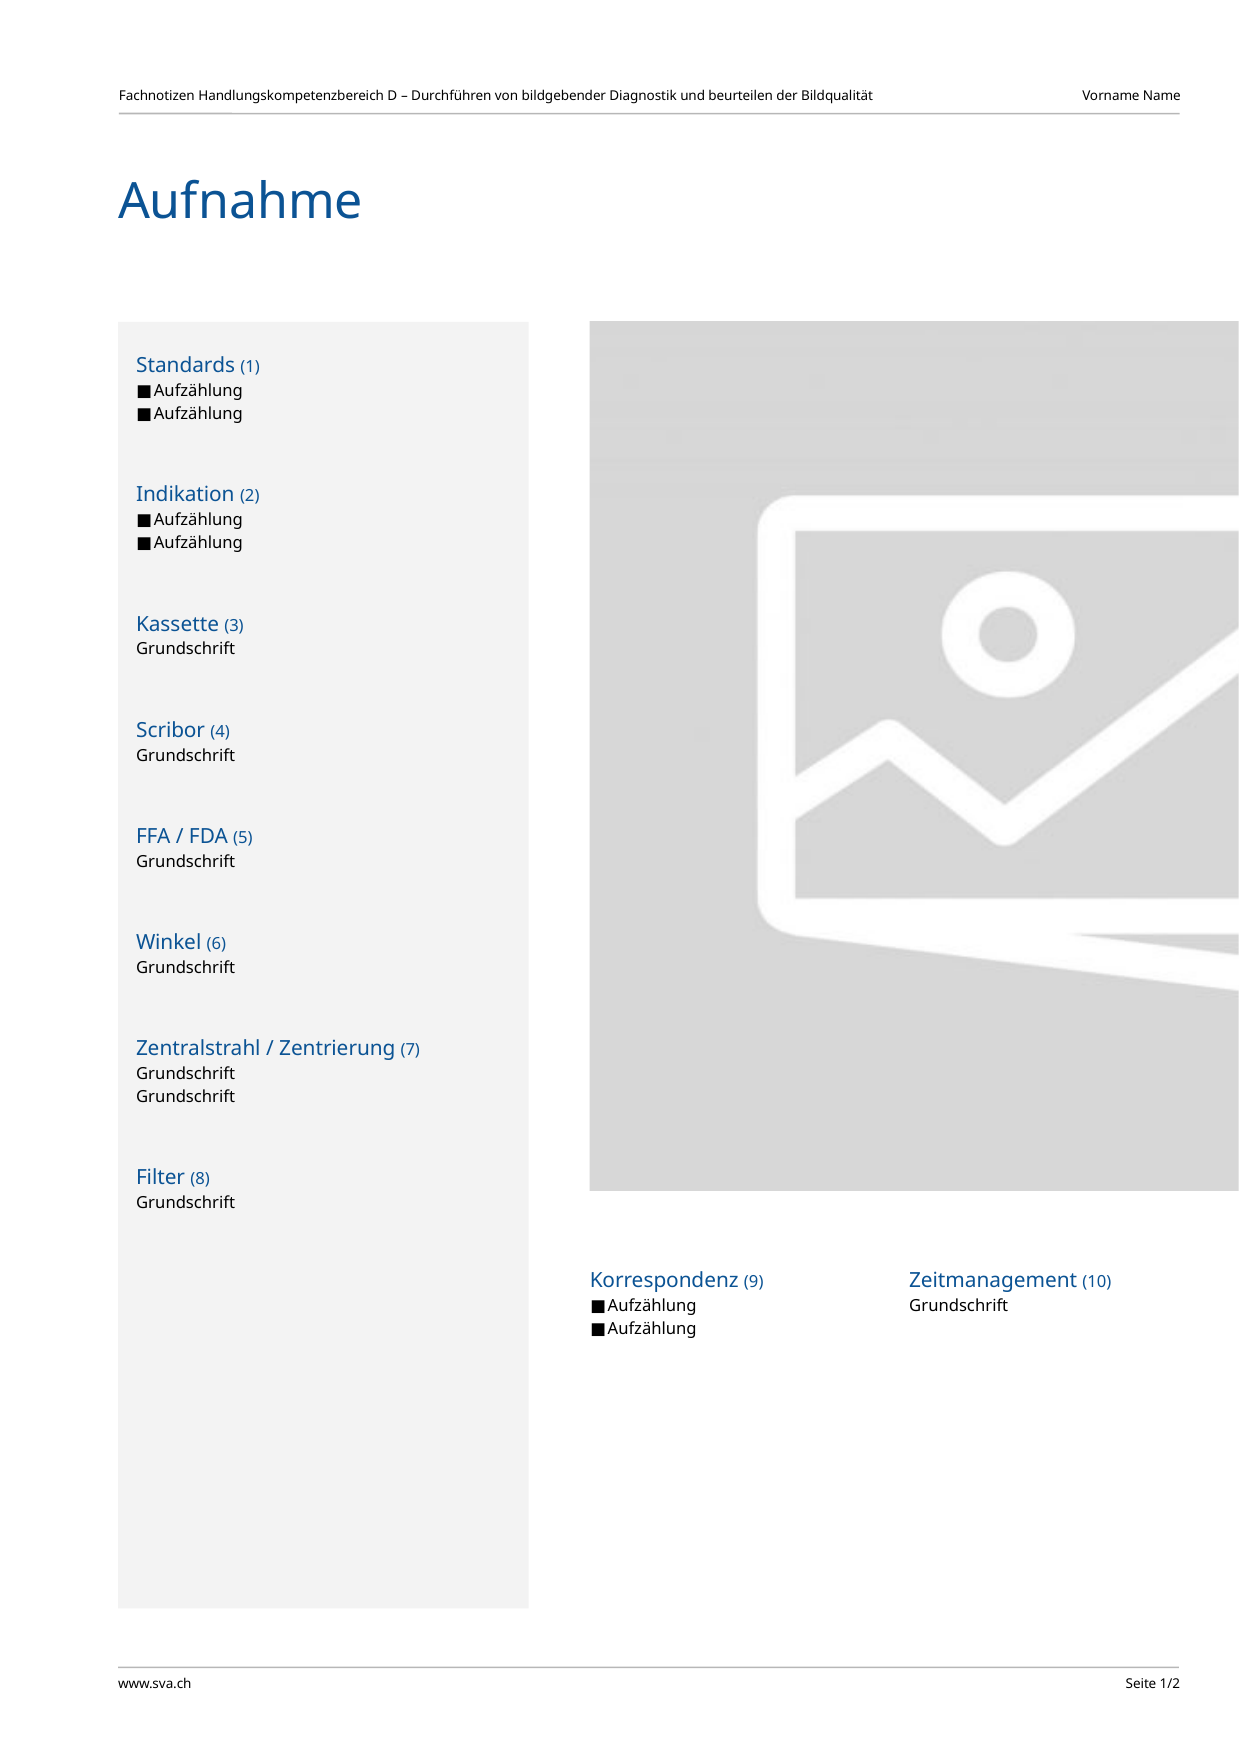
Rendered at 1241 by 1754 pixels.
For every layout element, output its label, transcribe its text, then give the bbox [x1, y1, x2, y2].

text_box Aufnahme [128, 188, 139, 203]
text_box Vorname Name [929, 76, 1181, 114]
text_box Korrespondenz (9) Aufzählung Aufzählung [589, 1254, 861, 1609]
text_box Aufnahme [118, 168, 1181, 280]
text_box Seite 1/2 [909, 1674, 1181, 1693]
text_box Zeitmanagement (10) Grundschrift [909, 1254, 1181, 1609]
text_box Standards (1) Aufzählung Aufzählung Indikation (2) Aufzählung Aufzählung Kassette (3) Grundschrift Scribor (4) Grundschrift FFA / FDA (5) Grundschrift Winkel (6) Grundschrift Zentralstrahl / Zentrierung (7) Grundschrift Grundschrift Filter (8) Grundschrift [118, 321, 529, 1609]
picture [589, 321, 1239, 1191]
